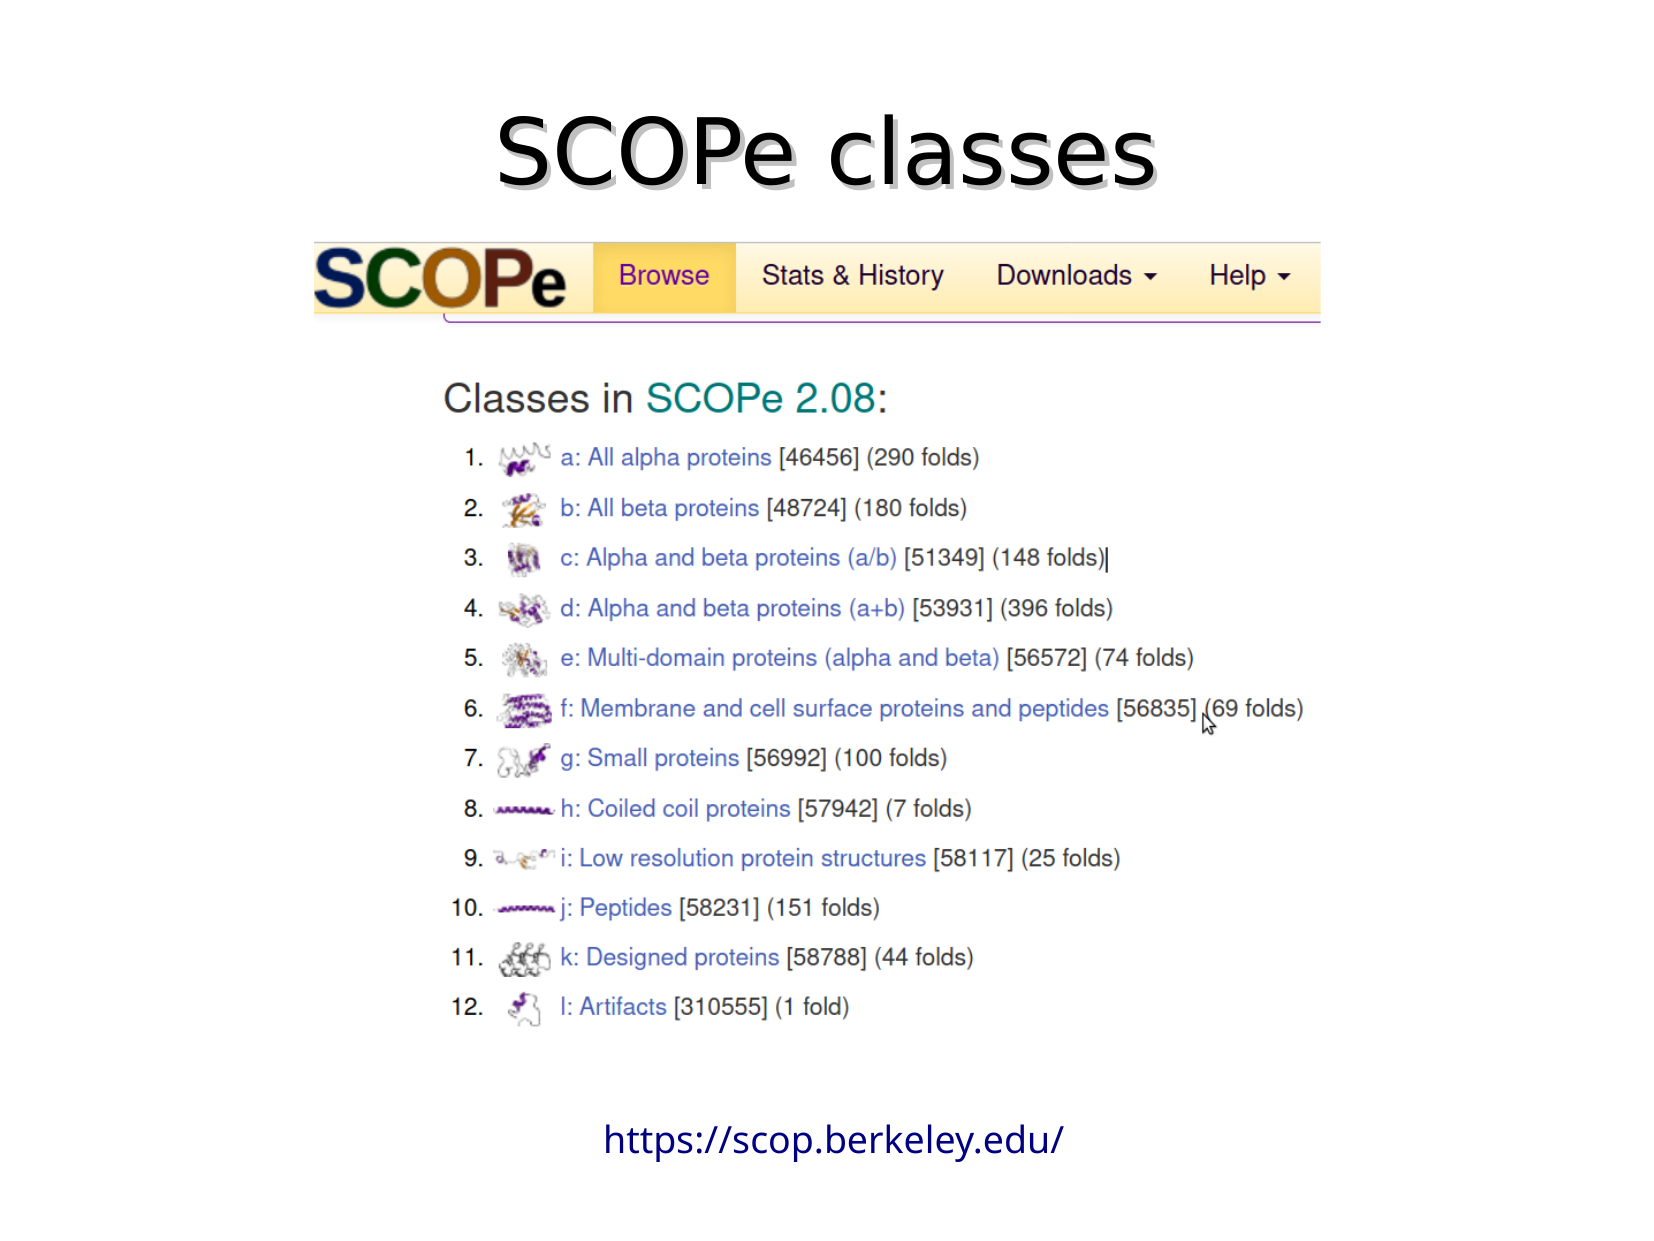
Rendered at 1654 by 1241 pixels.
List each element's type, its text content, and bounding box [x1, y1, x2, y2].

text_box https://scop.berkeley.edu/ [443, 1106, 1225, 1159]
title SCOPe classes [82, 49, 1571, 257]
picture [314, 241, 1321, 1053]
